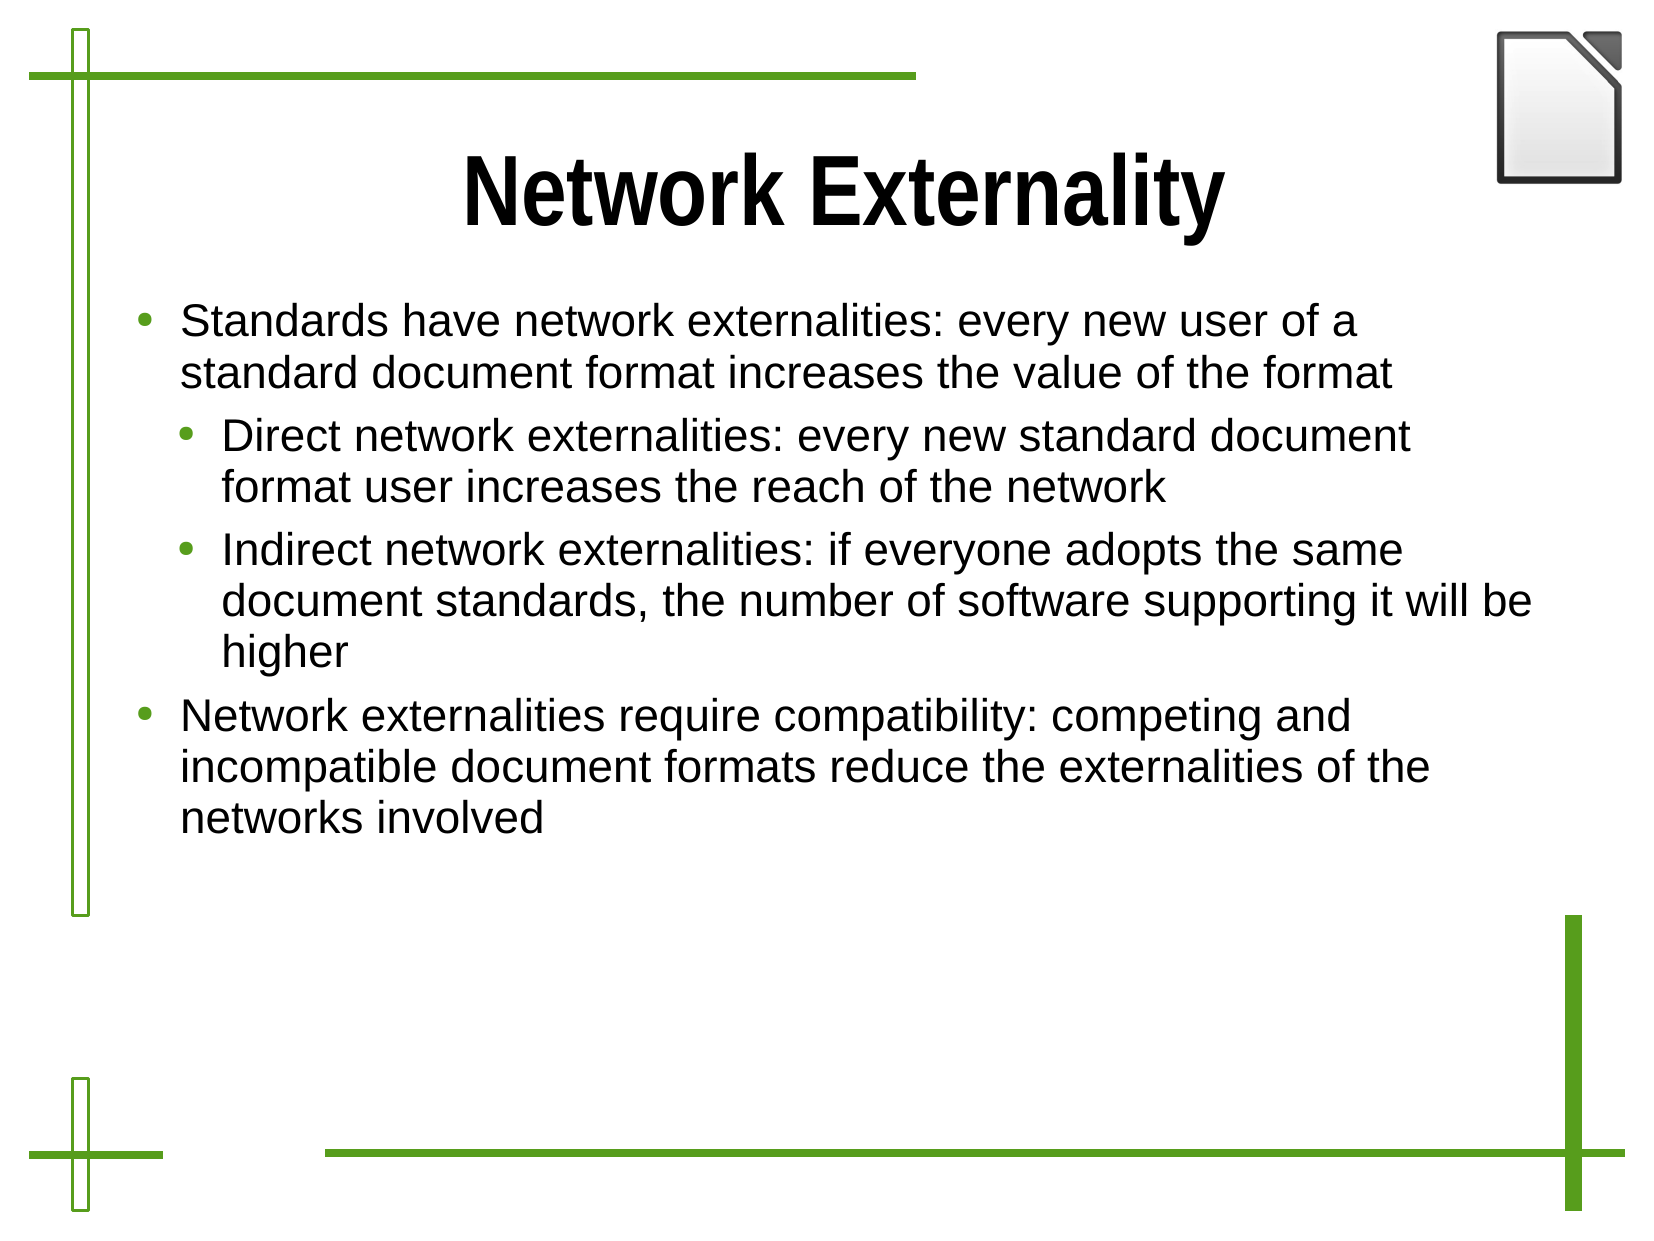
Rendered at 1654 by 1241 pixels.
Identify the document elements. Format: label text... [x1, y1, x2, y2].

picture [1494, 29, 1624, 186]
list Standards have network externalities: every new user of a standard document format increases the value of the format Direct network externalities: every new standard document format user increases the reach of the network Indirect network externalities: if everyone adopts the same document standards, the number of software supporting it will be higher Network externalities require compatibility: competing and incompatible document formats reduce the externalities of the networks involved [118, 295, 1536, 1123]
title Network Externality [118, 118, 1536, 260]
